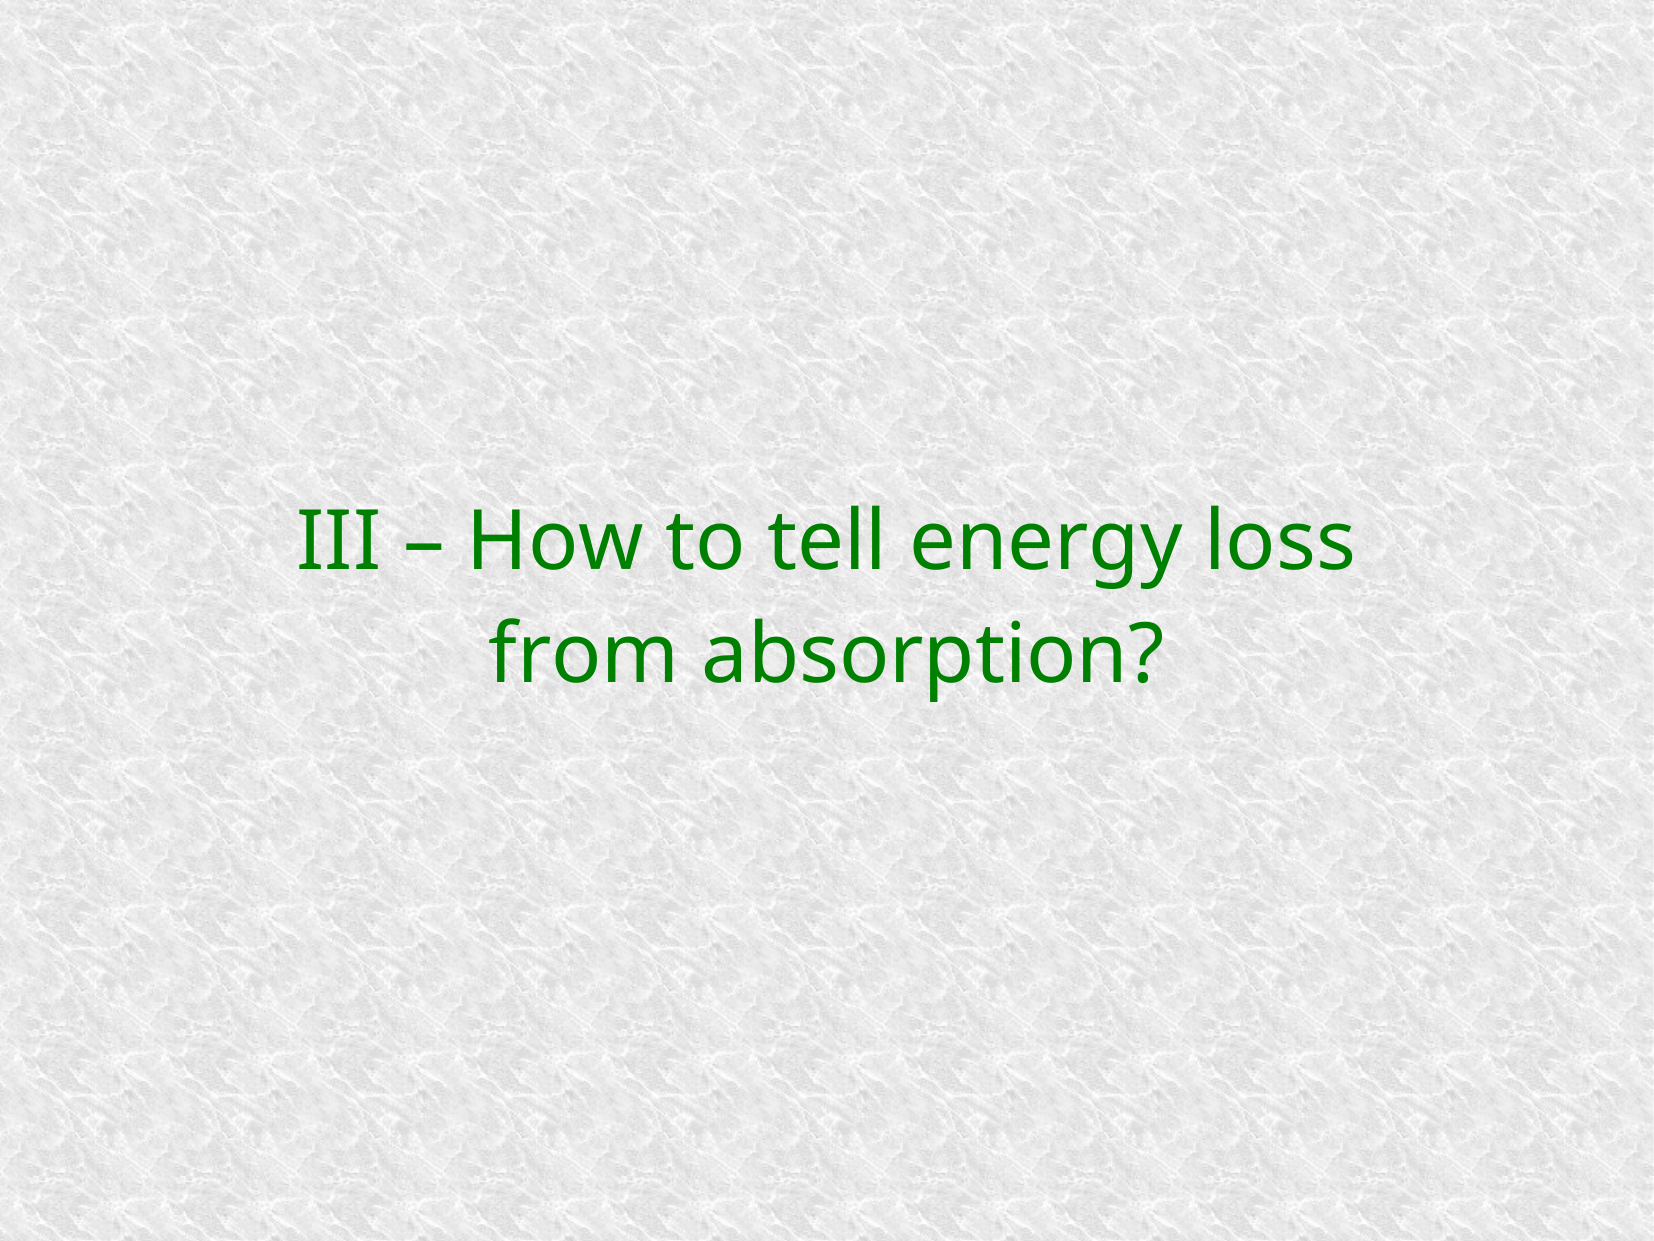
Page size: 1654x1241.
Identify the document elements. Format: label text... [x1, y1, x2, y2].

text_box III – How to tell energy loss from absorption? [53, 472, 1600, 768]
picture [0, 0, 1654, 1241]
